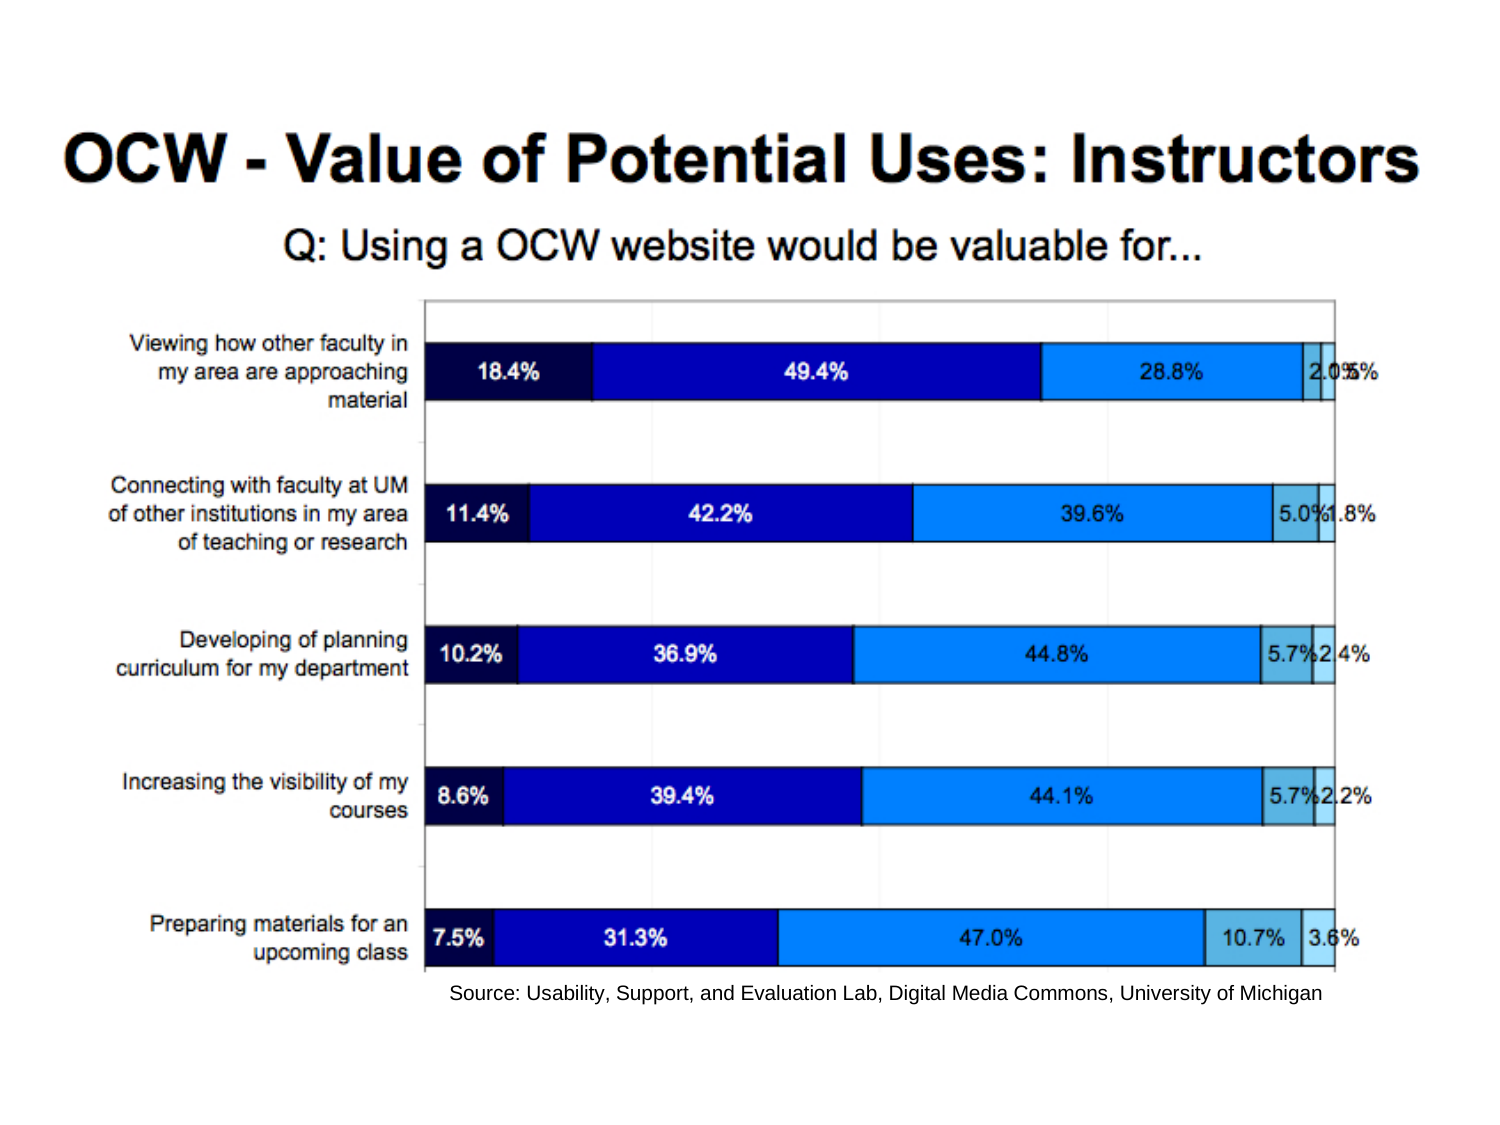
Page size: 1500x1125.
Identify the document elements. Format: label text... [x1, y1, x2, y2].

picture [52, 124, 1448, 1001]
text_box Source: Usability, Support, and Evaluation Lab, Digital Media Commons, University of Michigan [399, 972, 1338, 1013]
